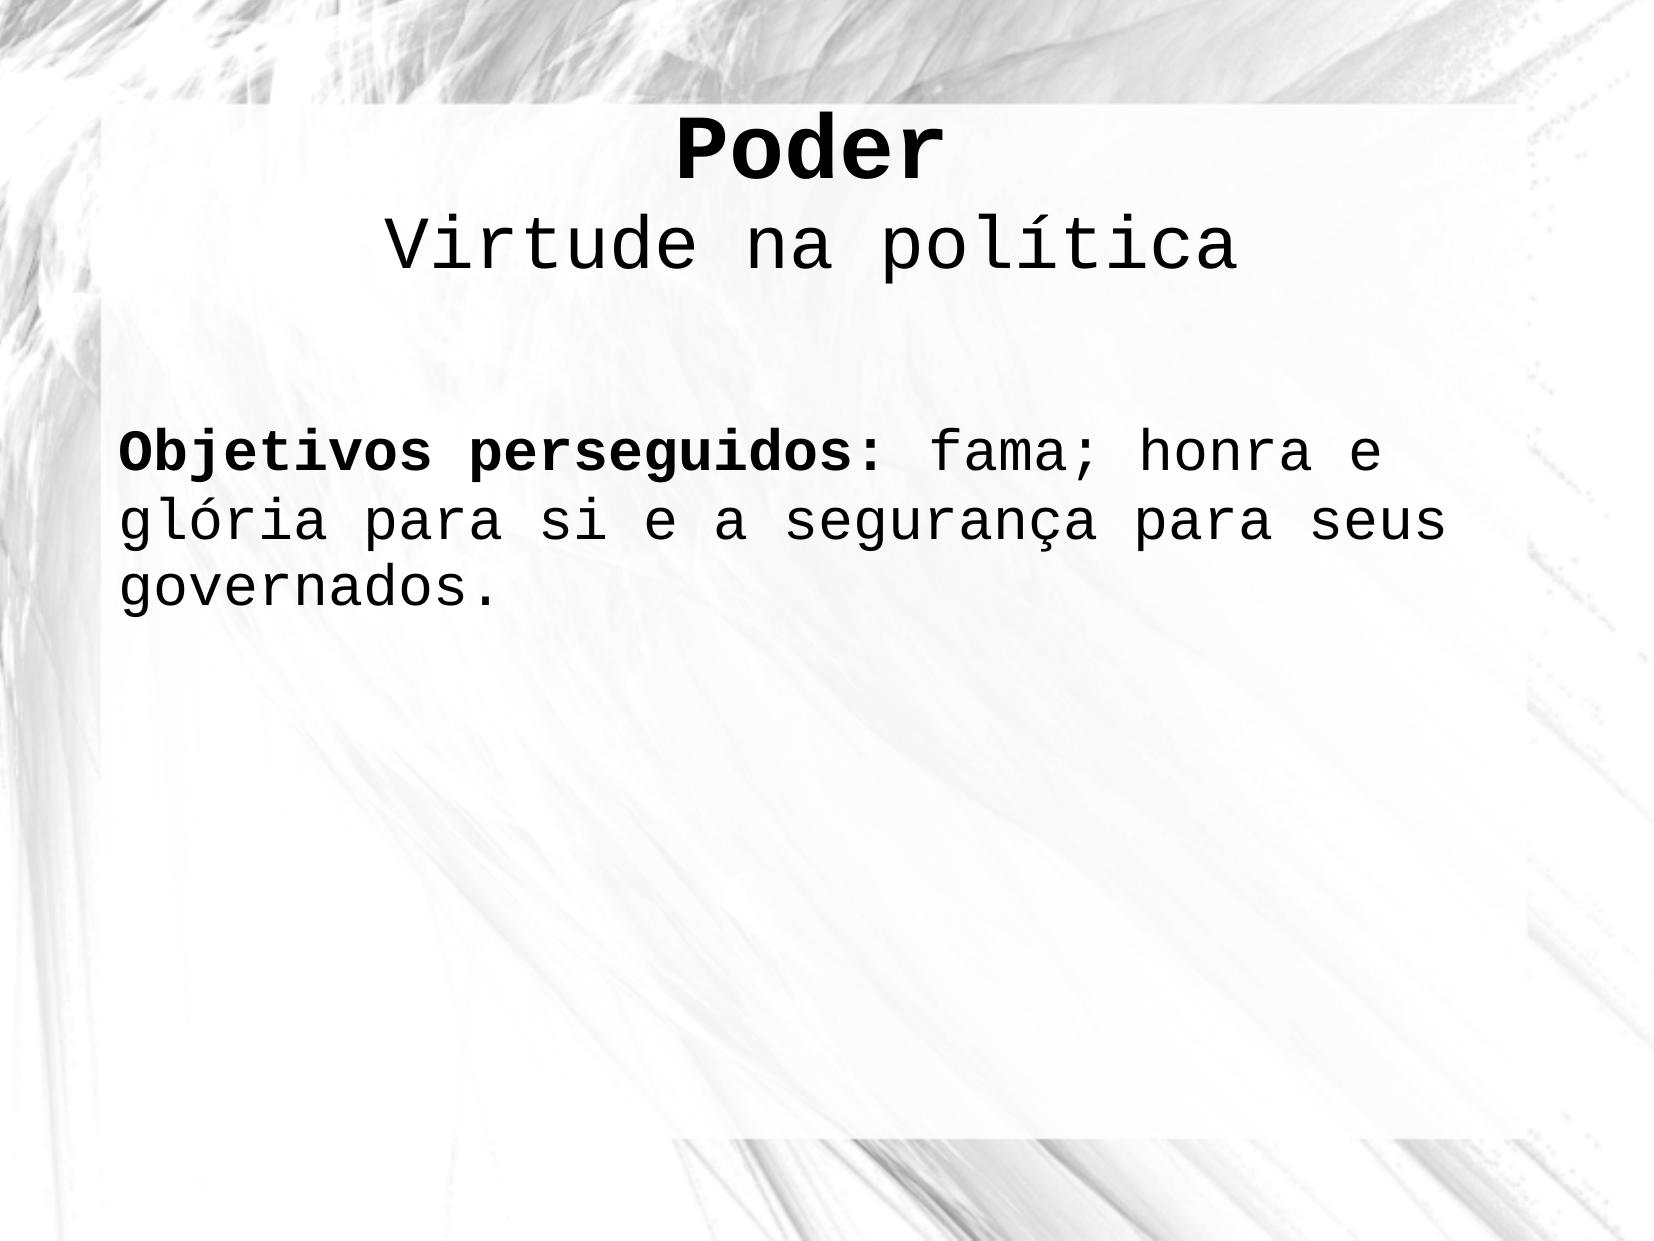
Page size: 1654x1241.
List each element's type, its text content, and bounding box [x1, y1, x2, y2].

list Objetivos perseguidos: fama; honra e glória para si e a segurança para seus governados. [118, 319, 1571, 945]
title Poder Virtude na política [118, 101, 1506, 291]
picture [0, 0, 1654, 1241]
